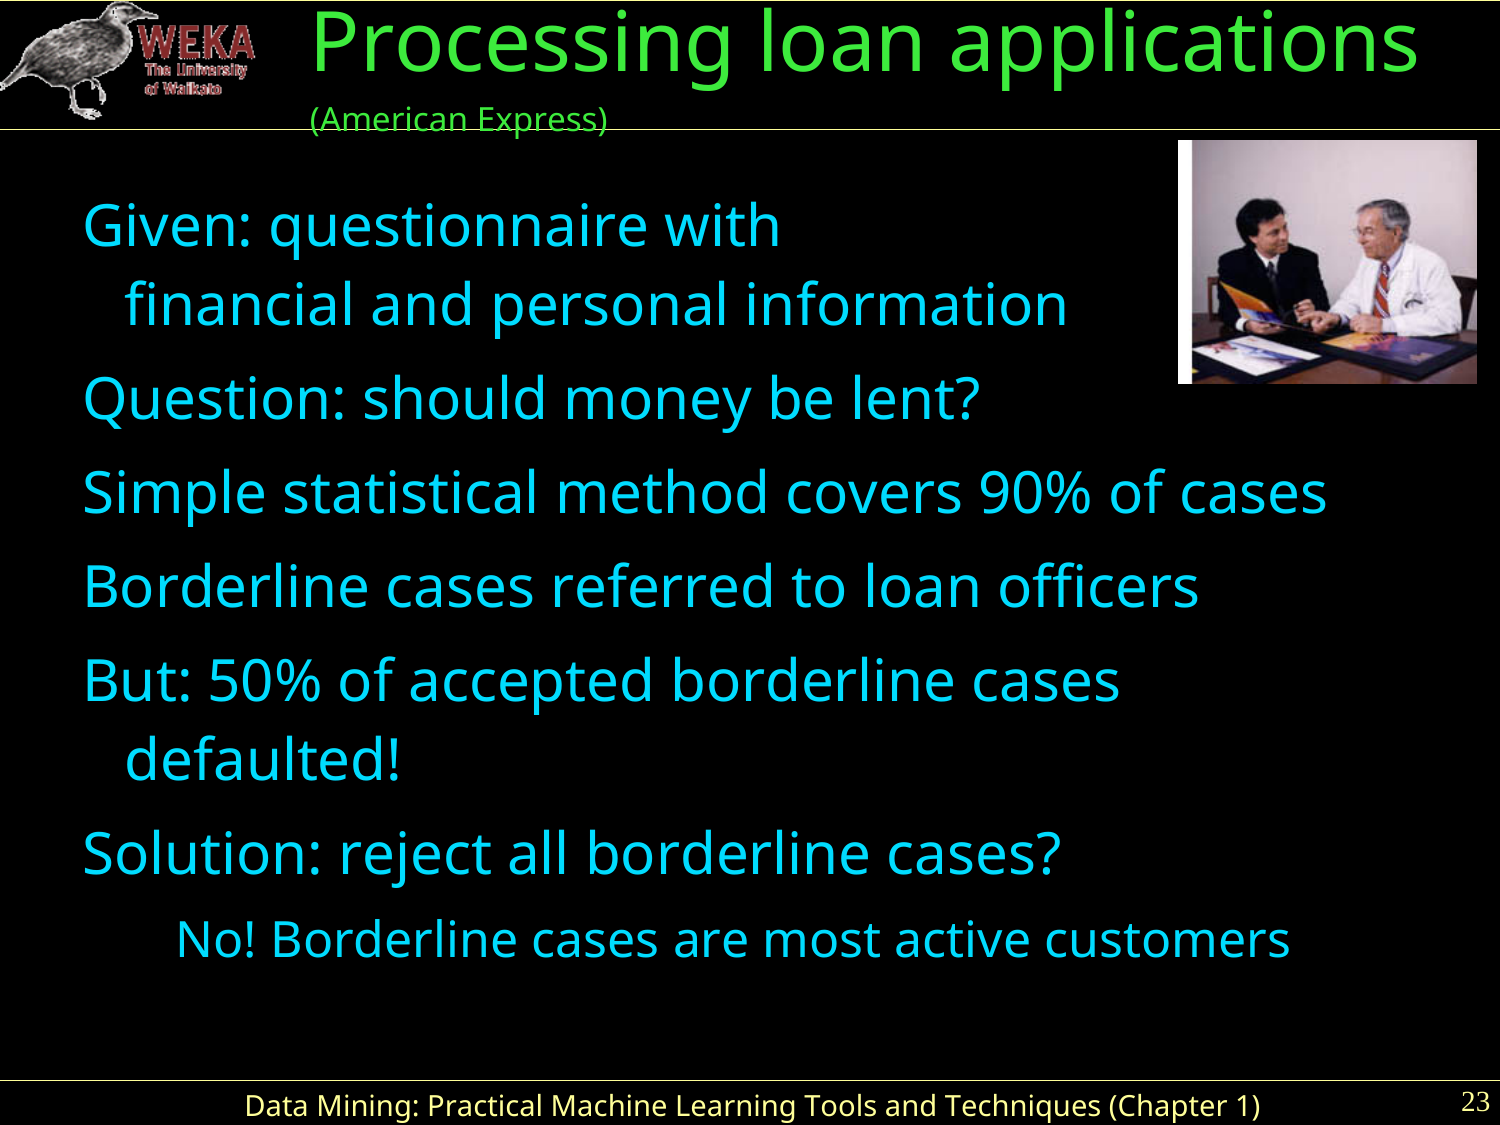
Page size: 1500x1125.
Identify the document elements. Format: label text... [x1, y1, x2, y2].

picture [1178, 140, 1477, 384]
list Given: questionnaire with financial and personal information Question: should money be lent? Simple statistical method covers 90% of cases Borderline cases referred to loan officers But: 50% of accepted borderline cases defaulted! Solution: reject all borderline cases? No! Borderline cases are most active customers [67, 177, 1418, 1108]
title Processing loan applications (American Express) [295, 0, 1486, 178]
picture [0, 1, 266, 129]
